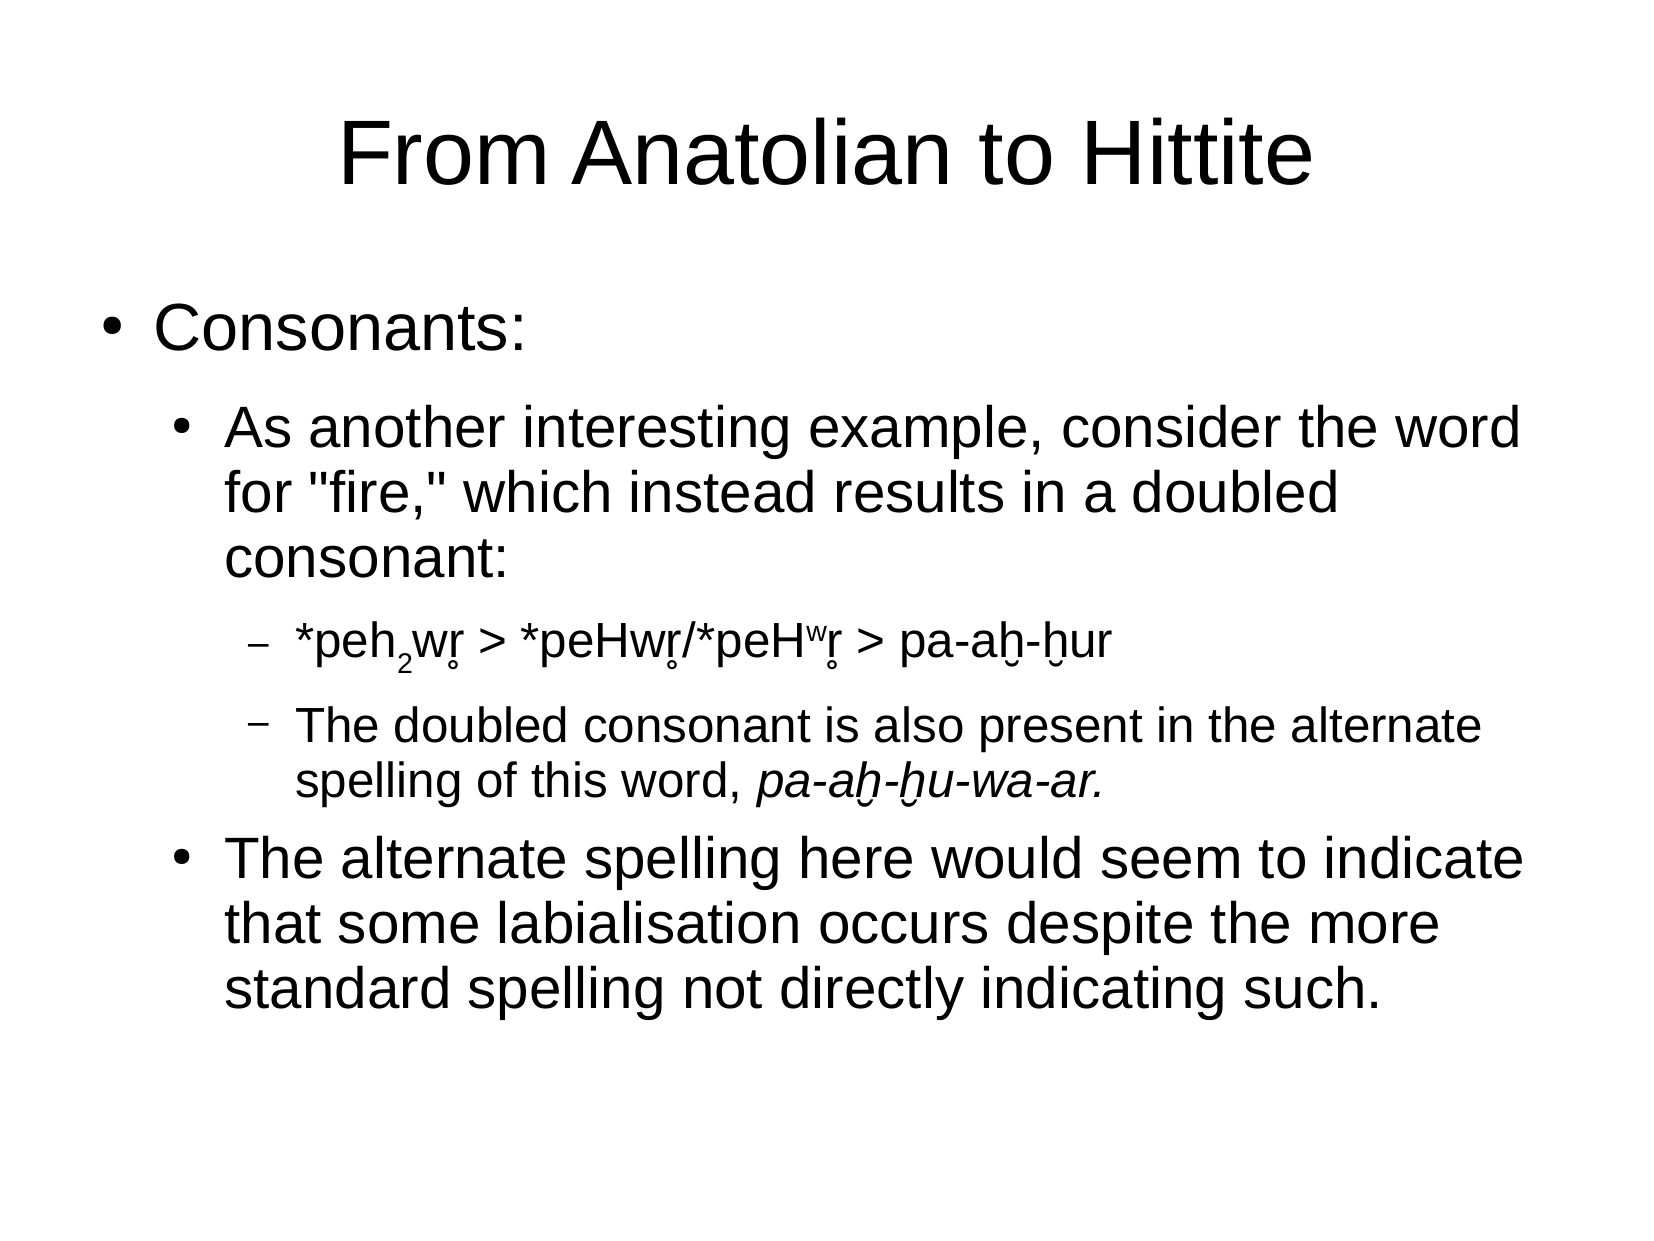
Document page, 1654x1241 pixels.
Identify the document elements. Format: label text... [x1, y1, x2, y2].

title From Anatolian to Hittite [82, 49, 1571, 257]
list Consonants: As another interesting example, consider the word for "fire," which instead results in a doubled consonant: *peh2wr̥ > *peHwr̥/*peHwr̥ > pa-aḫ-ḫur The doubled consonant is also present in the alternate spelling of this word, pa-aḫ-ḫu-wa-ar. The alternate spelling here would seem to indicate that some labialisation occurs despite the more standard spelling not directly indicating such. [82, 290, 1571, 1109]
